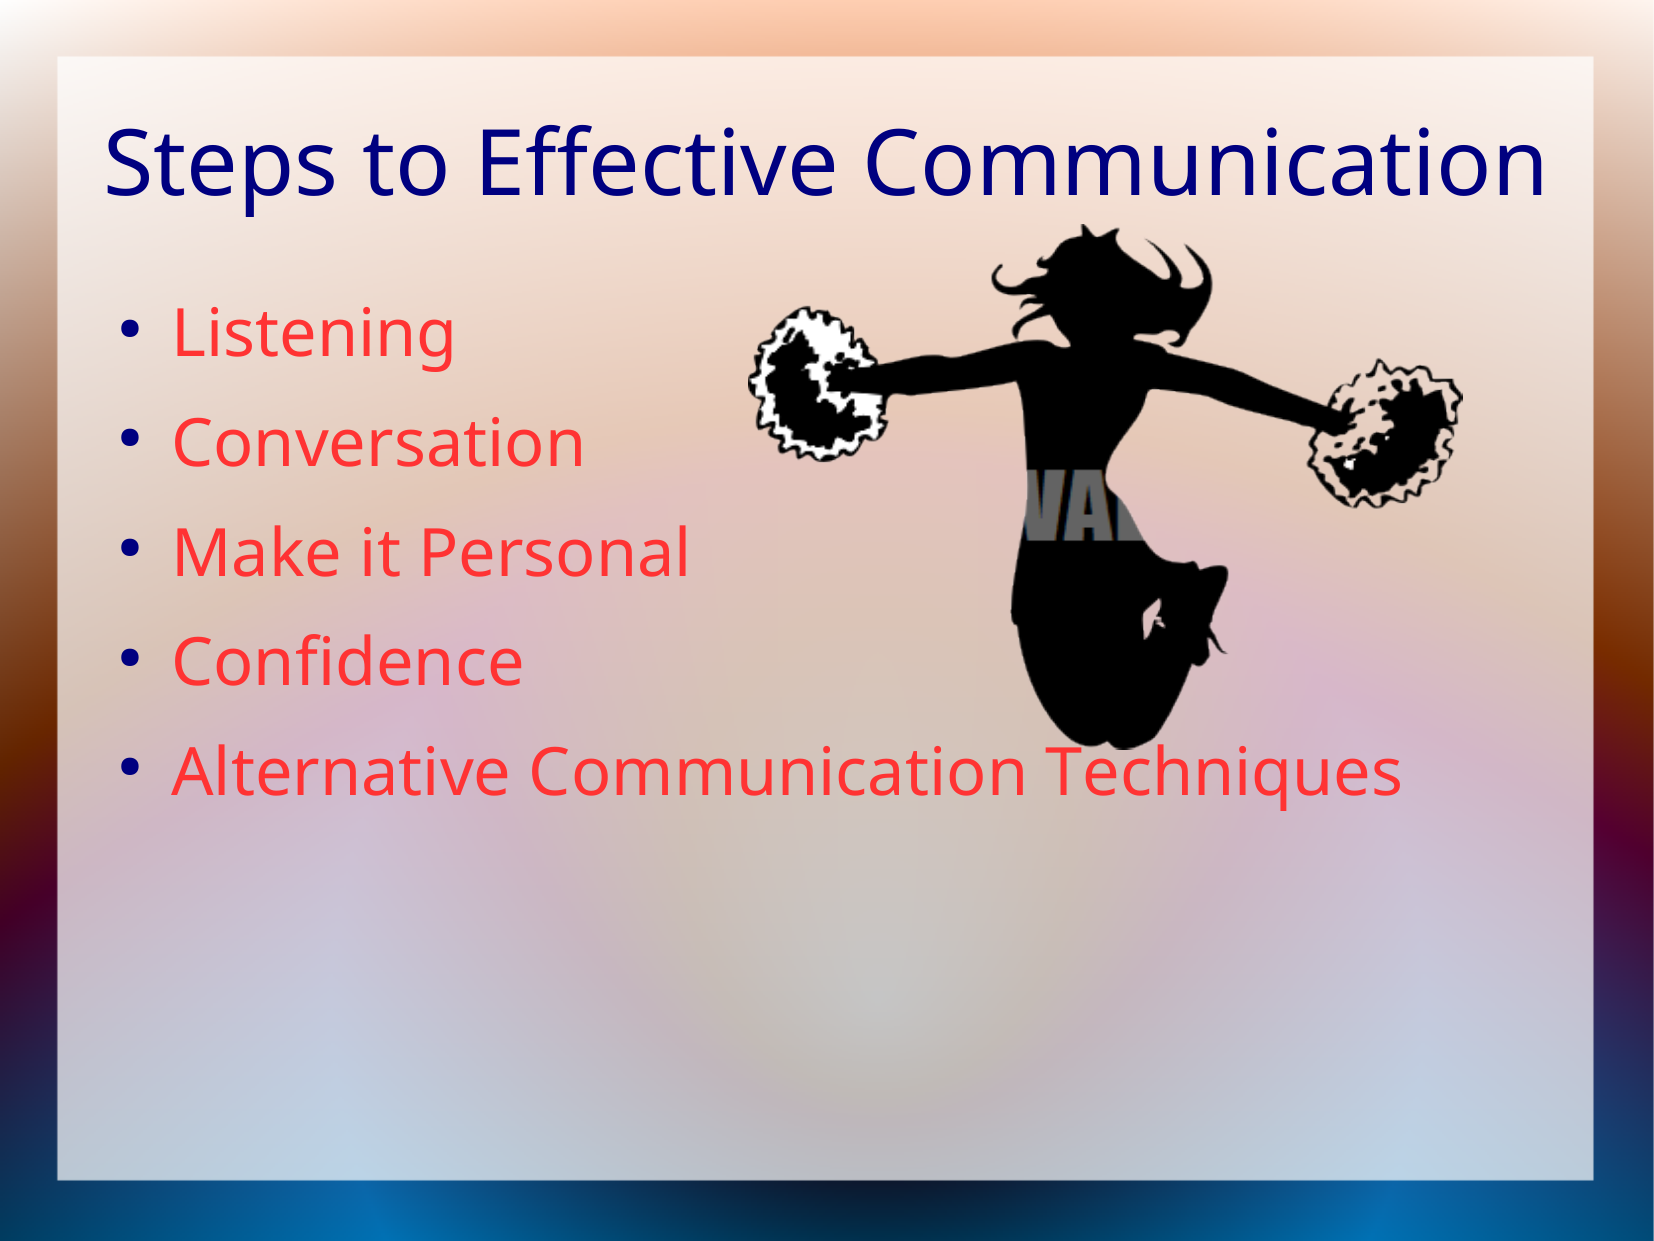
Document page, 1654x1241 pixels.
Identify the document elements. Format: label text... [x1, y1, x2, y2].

list Listening Conversation Make it Personal Confidence Alternative Communication Techniques [82, 290, 1571, 1019]
picture [748, 225, 1463, 751]
title Steps to Effective Communication [82, 62, 1571, 256]
